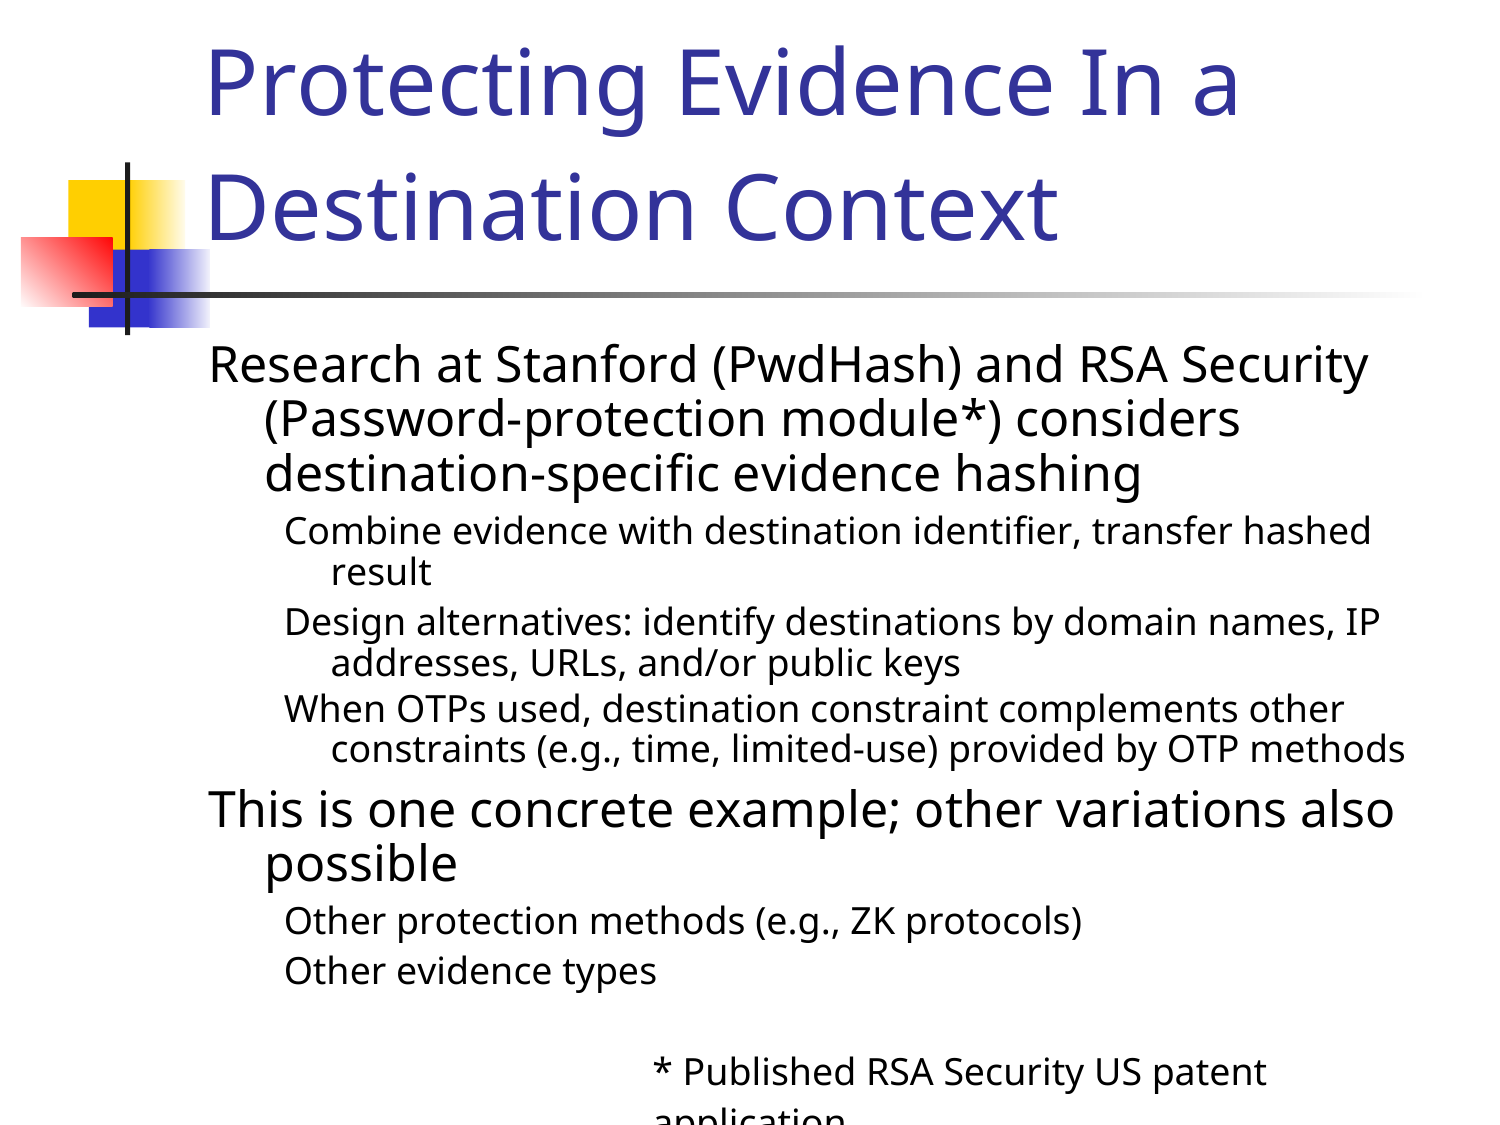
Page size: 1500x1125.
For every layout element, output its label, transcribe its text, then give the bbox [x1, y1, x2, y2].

list Research at Stanford (PwdHash) and RSA Security (Password-protection module*) considers destination-specific evidence hashing Combine evidence with destination identifier, transfer hashed result Design alternatives: identify destinations by domain names, IP addresses, URLs, and/or public keys When OTPs used, destination constraint complements other constraints (e.g., time, limited-use) provided by OTP methods This is one concrete example; other variations also possible Other protection methods (e.g., ZK protocols) Other evidence types [193, 331, 1469, 1007]
title Protecting Evidence In a Destination Context [188, 35, 1468, 276]
text_box * Published RSA Security US patent application [637, 1037, 1476, 1125]
